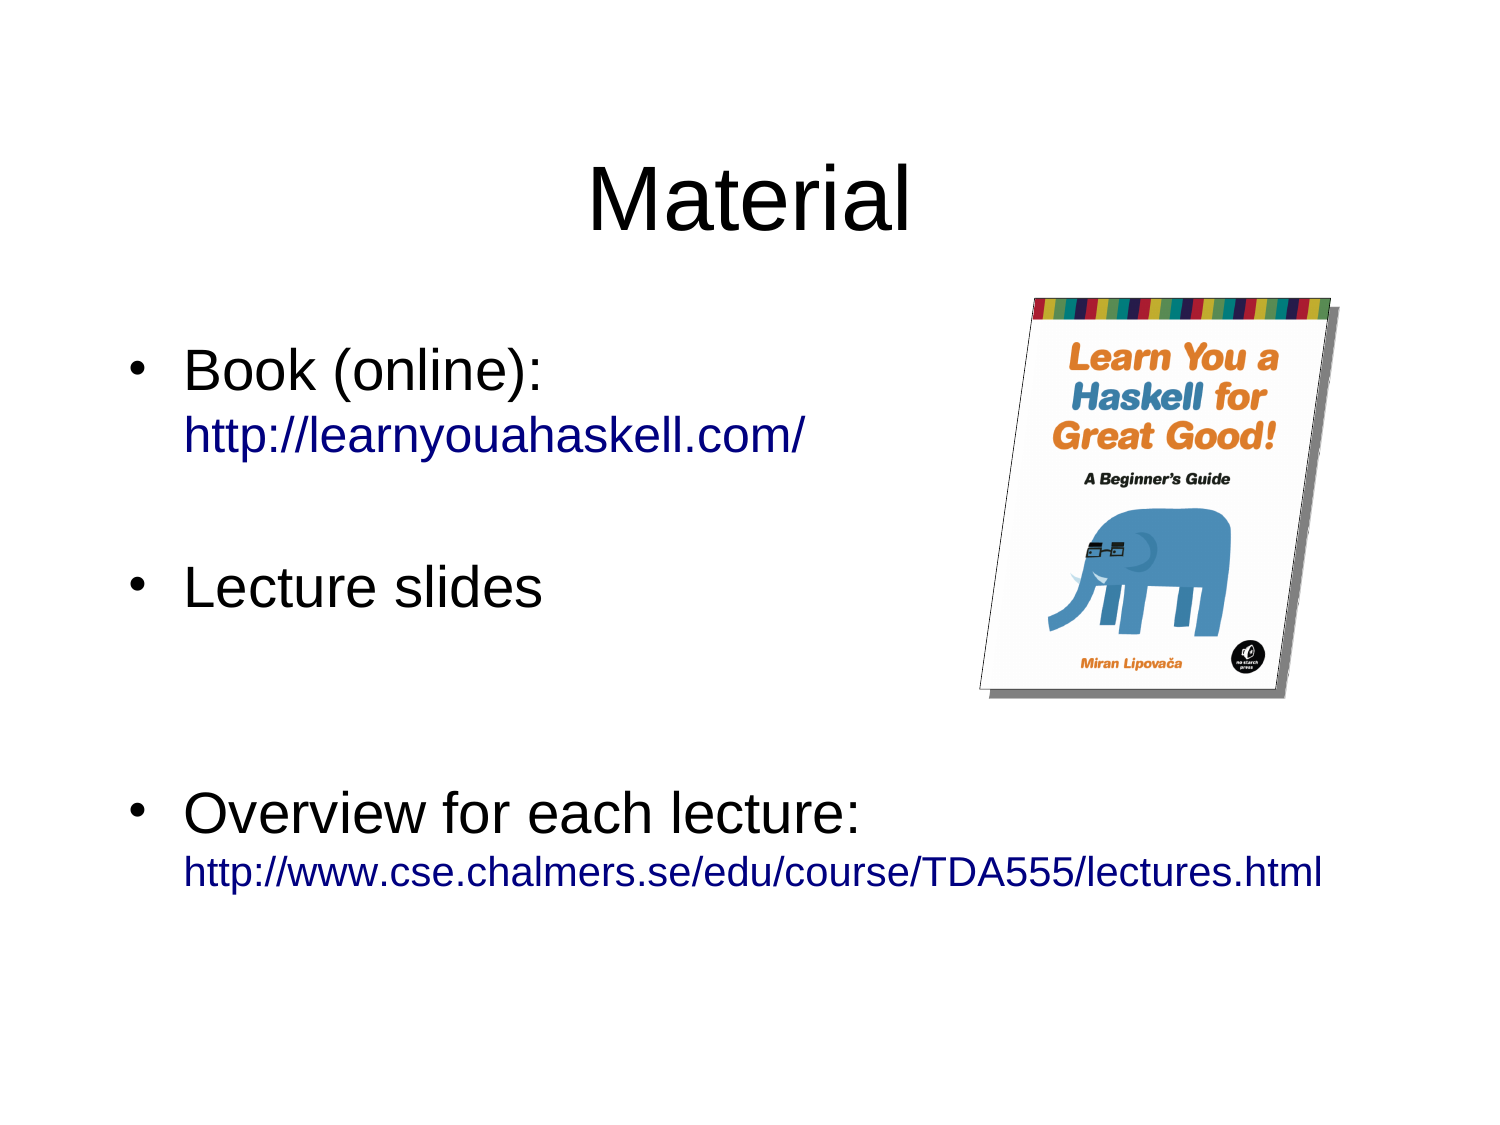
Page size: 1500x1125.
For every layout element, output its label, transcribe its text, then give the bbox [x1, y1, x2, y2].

picture [980, 298, 1331, 689]
title Material [112, 99, 1388, 288]
list Book (online): http://learnyouahaskell.com/ Lecture slides Overview for each lecture: http://www.cse.chalmers.se/edu/course/TDA555/lectures.html [112, 324, 1388, 978]
